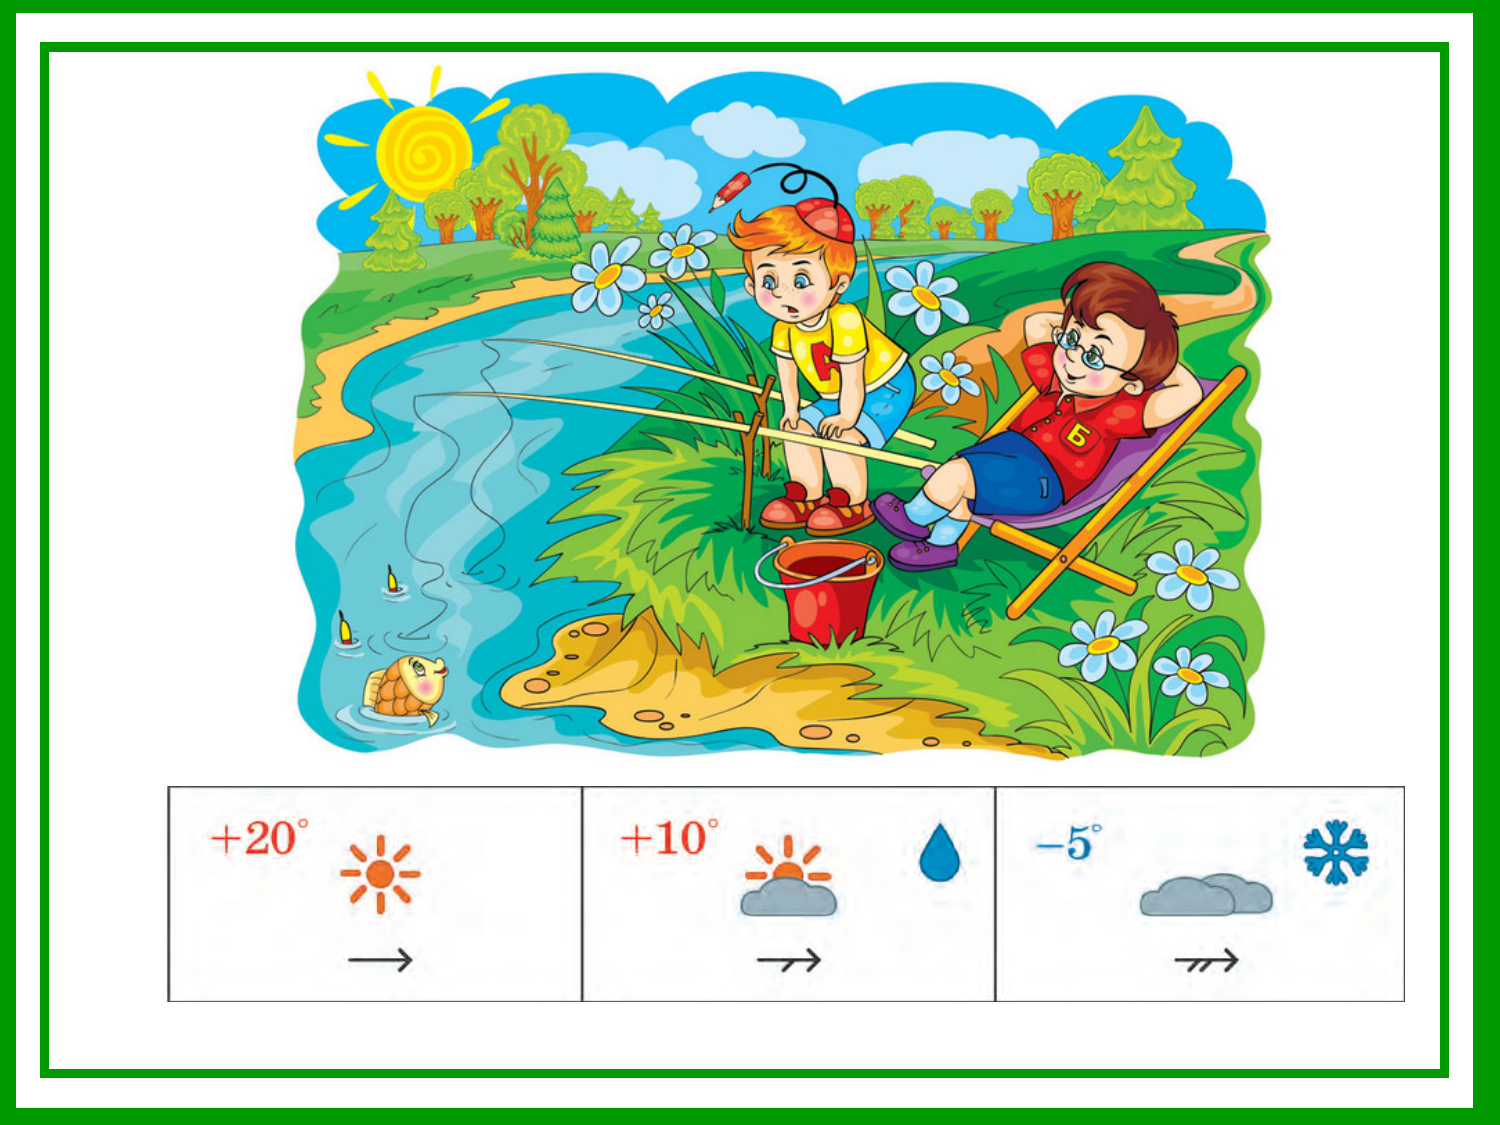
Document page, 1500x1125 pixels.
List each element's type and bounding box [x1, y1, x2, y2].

picture [265, 54, 1303, 784]
picture [164, 786, 1405, 1003]
